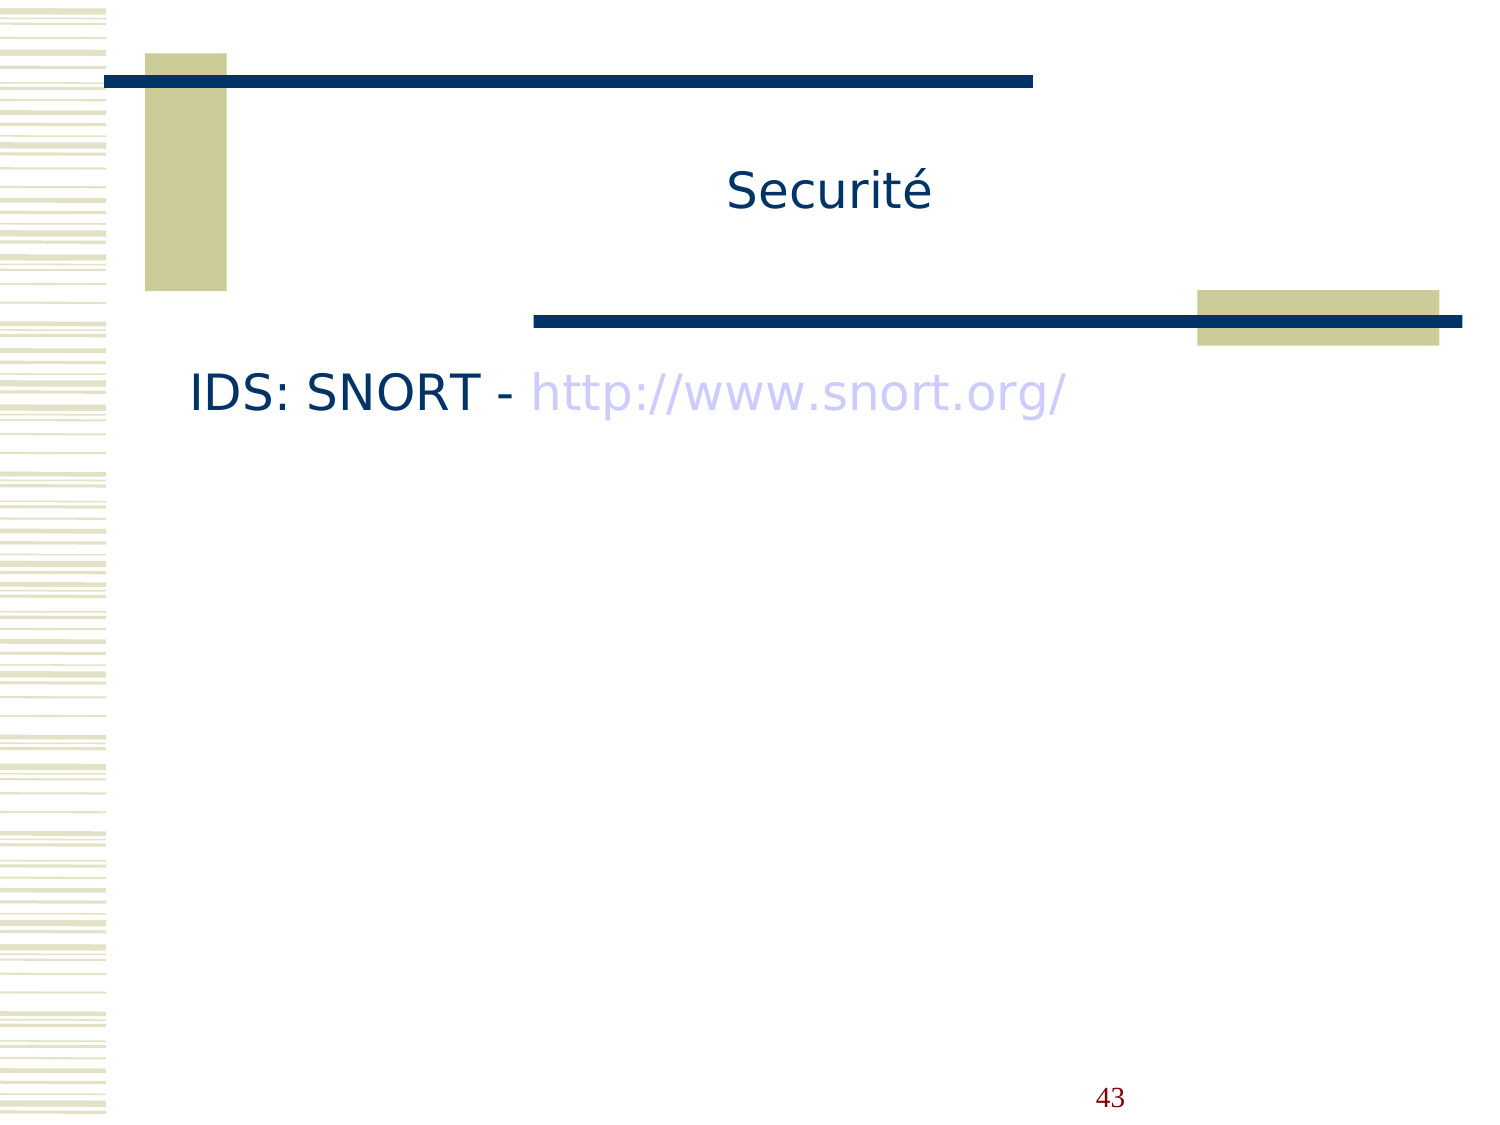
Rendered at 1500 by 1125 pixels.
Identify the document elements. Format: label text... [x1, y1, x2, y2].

title Securité [225, 99, 1436, 288]
list IDS: SNORT - http://www.snort.org/ [132, 363, 1439, 1037]
